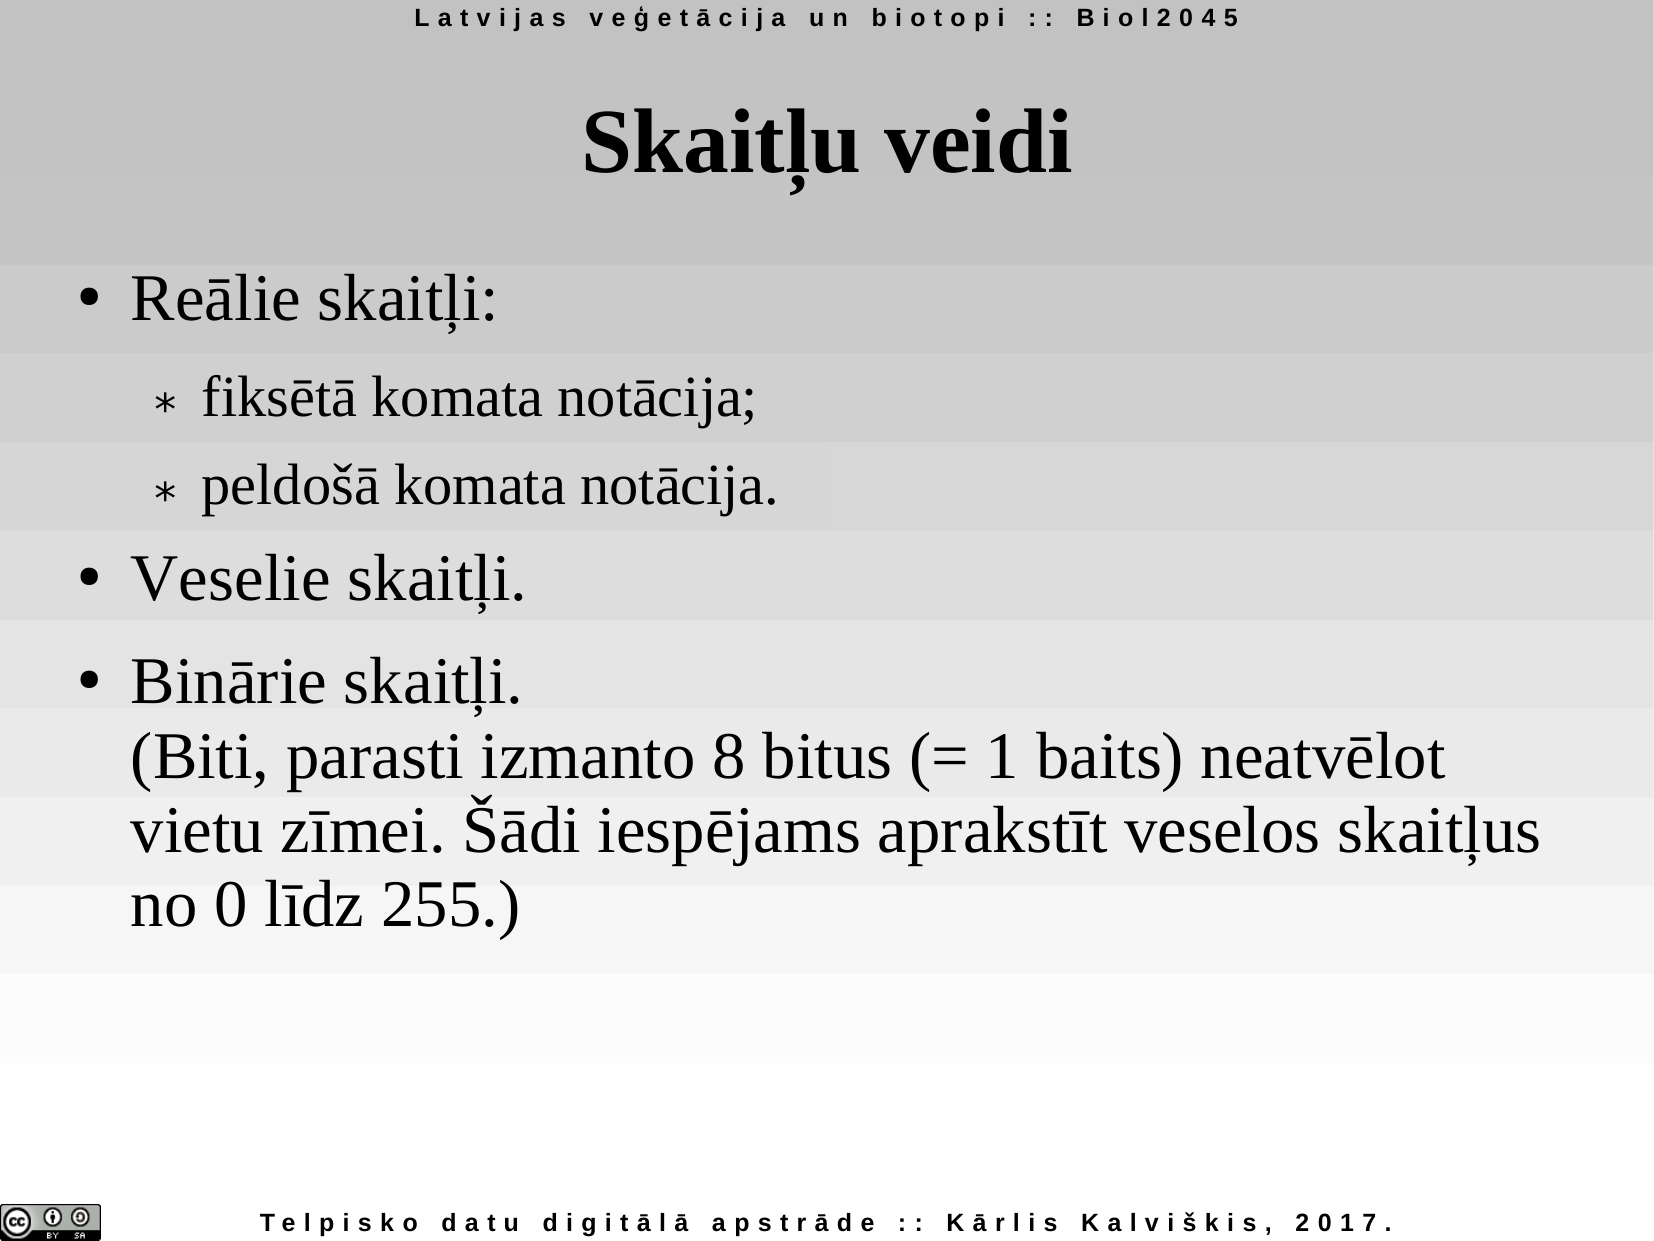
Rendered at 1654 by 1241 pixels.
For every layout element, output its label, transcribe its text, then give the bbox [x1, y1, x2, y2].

picture [0, 0, 1654, 1241]
title Skaitļu veidi [59, 37, 1596, 246]
list Reālie skaitļi: fiksētā komata notācija; peldošā komata notācija. Veselie skaitļi. Binārie skaitļi. (Biti, parasti izmanto 8 bitus (= 1 baits) neatvēlot vietu zīmei. Šādi iespējams aprakstīt veselos skaitļus no 0 līdz 255.) [59, 261, 1596, 1175]
